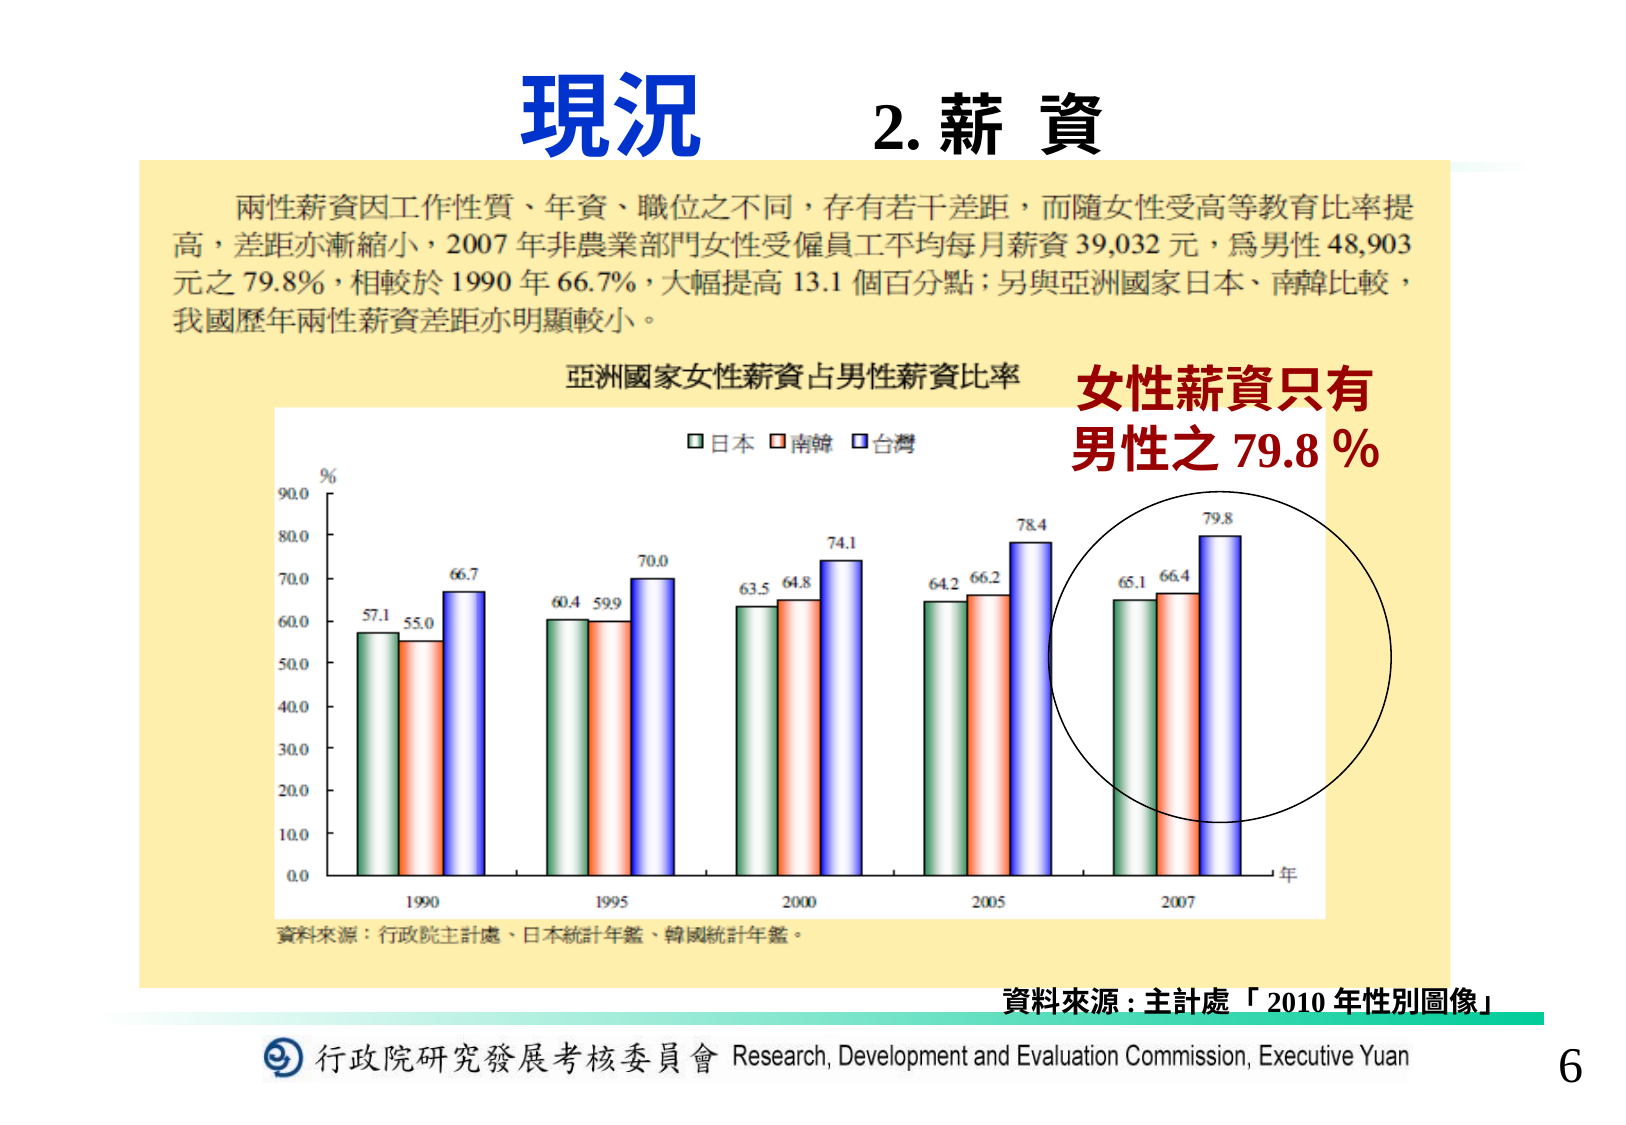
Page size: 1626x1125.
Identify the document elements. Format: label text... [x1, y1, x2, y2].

picture [262, 1035, 1415, 1083]
picture [139, 160, 1451, 988]
text_box 女性薪資只有男性之79.8％ [1048, 349, 1404, 486]
text_box 資料來源:主計處「2010年性別圖像」 [966, 976, 1546, 1027]
title 現況 2.薪 資 [121, 37, 1504, 188]
